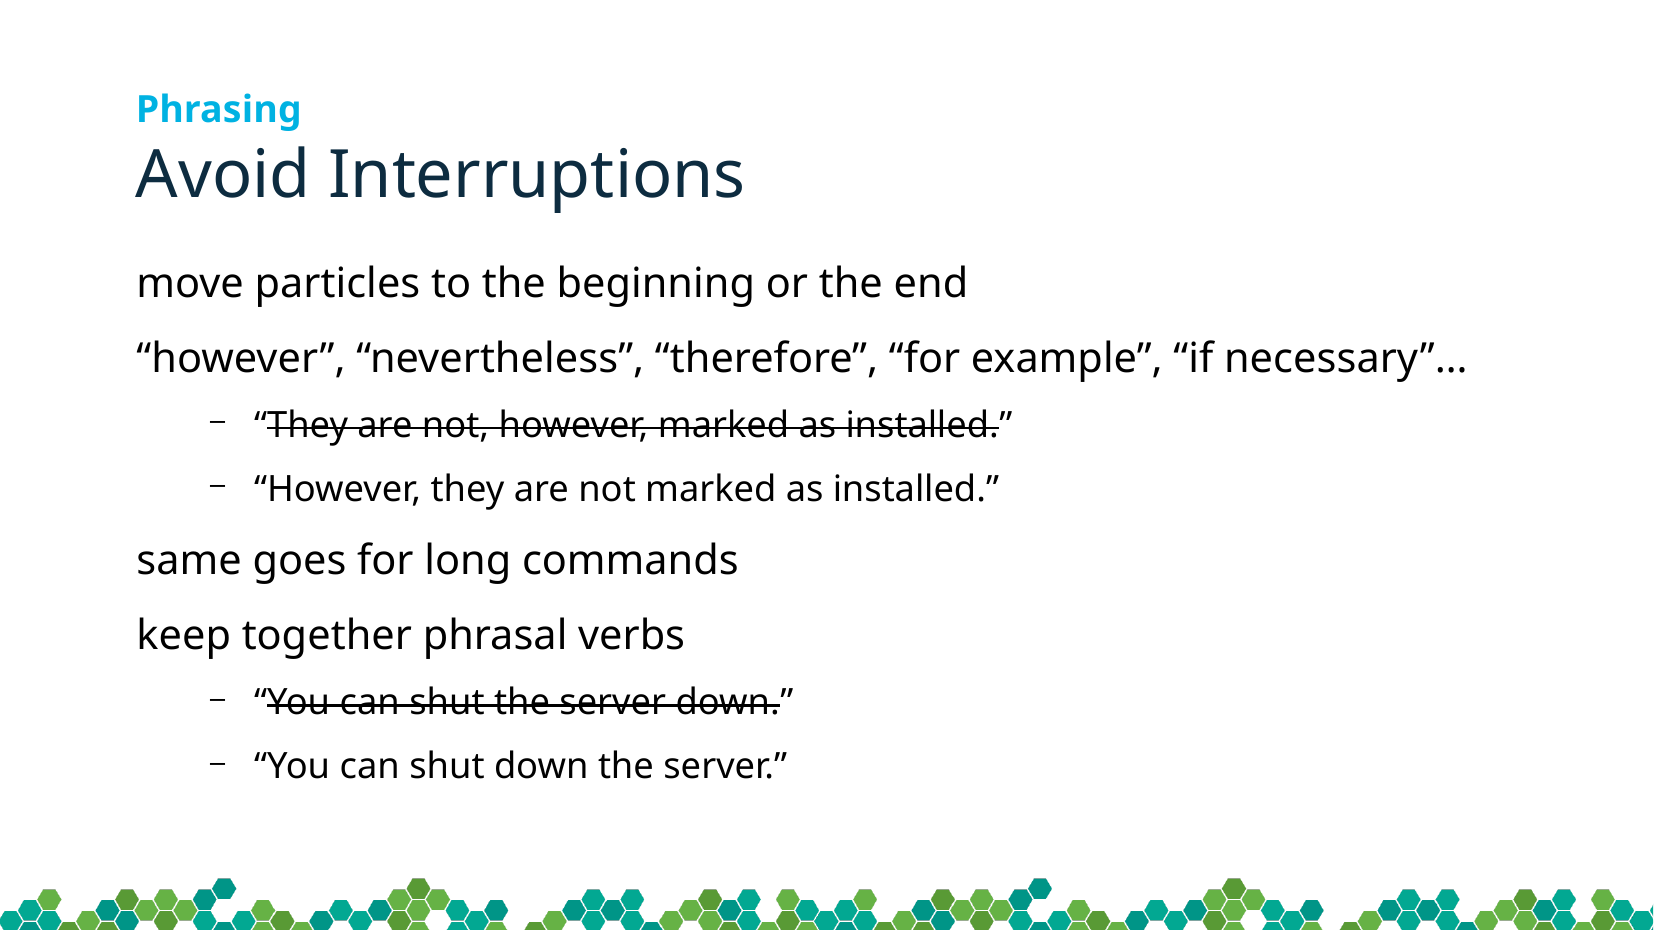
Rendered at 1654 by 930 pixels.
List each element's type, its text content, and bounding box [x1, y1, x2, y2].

picture [0, 870, 1654, 930]
title Phrasing Avoid Interruptions [135, 72, 1594, 228]
list move particles to the beginning or the end “however”, “nevertheless”, “therefore”, “for example”, “if necessary”… “They are not, however, marked as installed.” “However, they are not marked as installed.” same goes for long commands keep together phrasal verbs “You can shut the server down.” “You can shut down the server.” [136, 252, 1595, 793]
